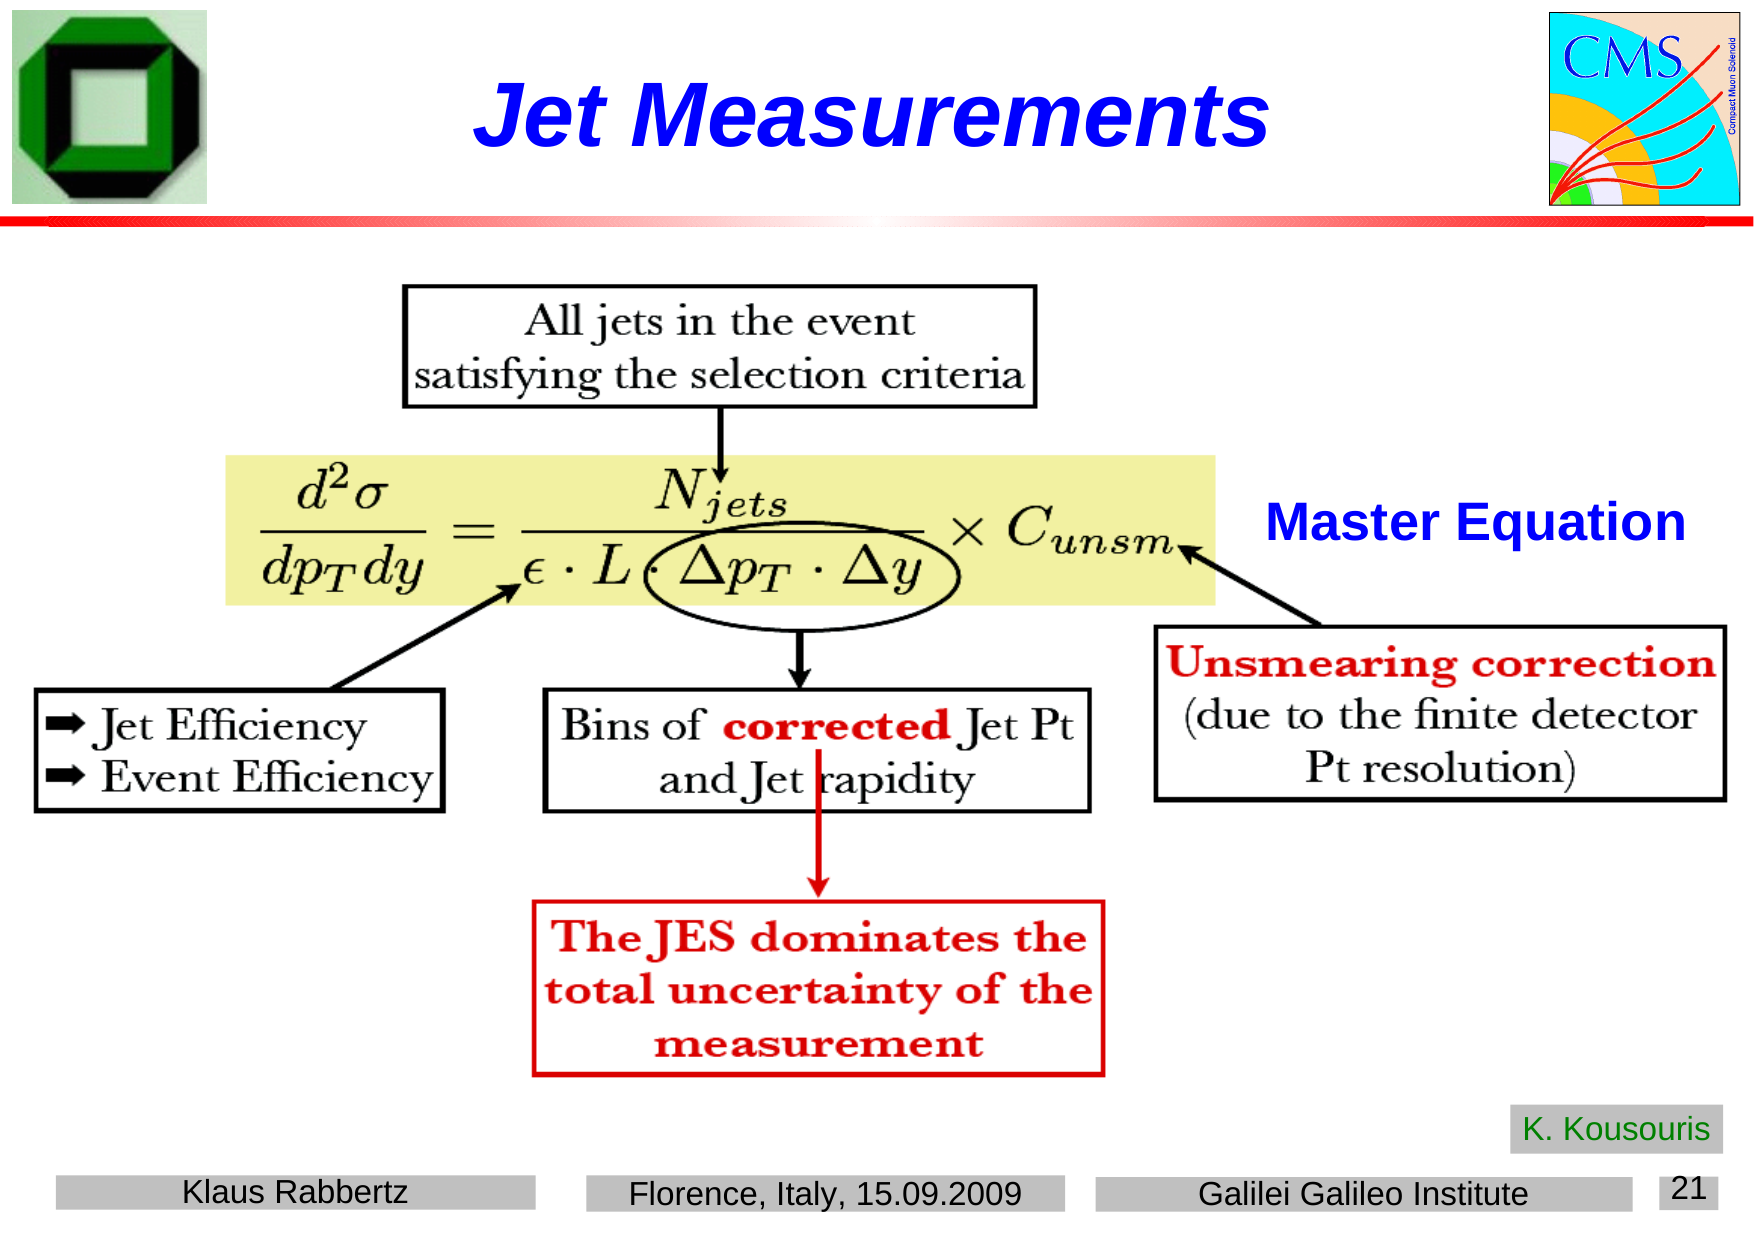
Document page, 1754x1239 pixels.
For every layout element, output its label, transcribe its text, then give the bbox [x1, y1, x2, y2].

title Jet Measurements [220, 16, 1525, 213]
picture [19, 257, 1738, 1098]
text_box K. Kousouris [1510, 1104, 1724, 1154]
picture [1548, 11, 1741, 206]
picture [12, 10, 207, 204]
text_box Master Equation [1253, 485, 1700, 560]
